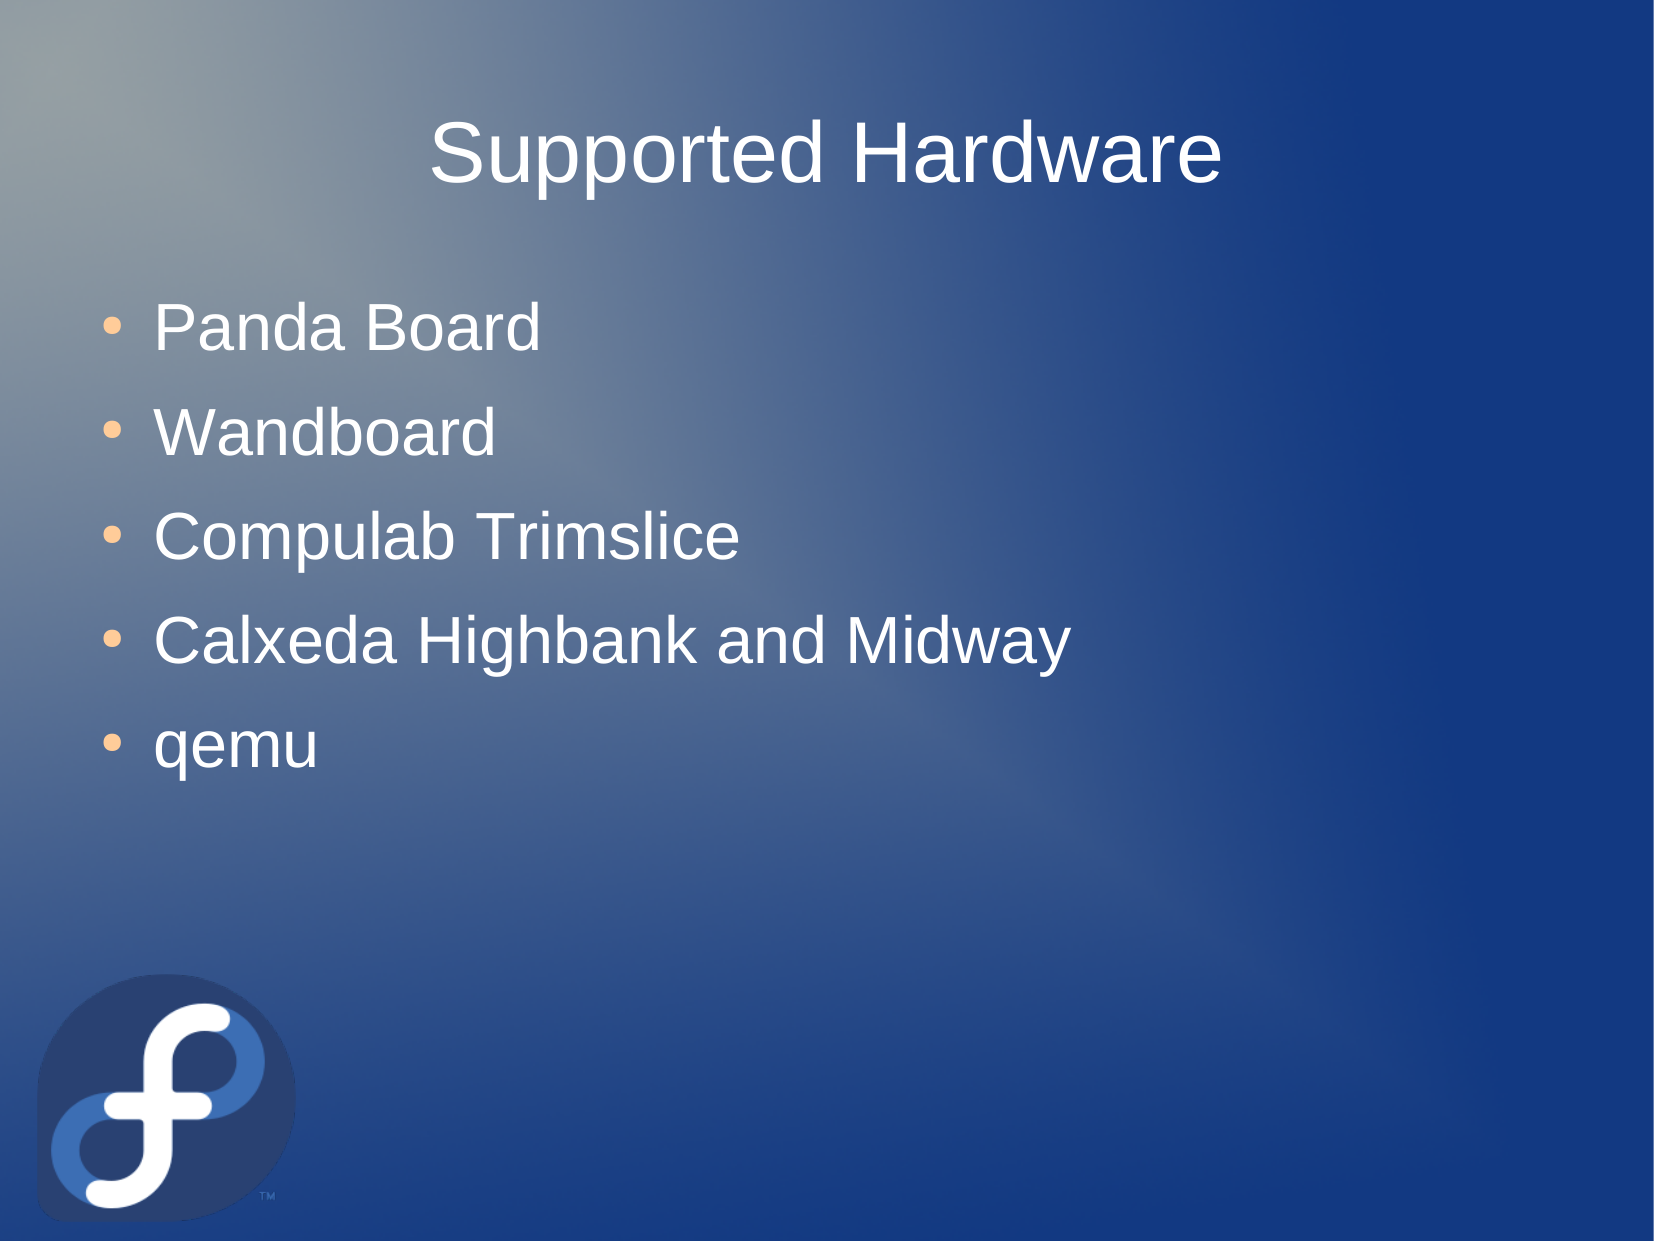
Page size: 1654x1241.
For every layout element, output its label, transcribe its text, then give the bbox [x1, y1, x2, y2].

title Supported Hardware [82, 49, 1571, 257]
picture [0, 0, 1654, 1241]
list Panda Board Wandboard Compulab Trimslice Calxeda Highbank and Midway qemu [82, 290, 1571, 1109]
